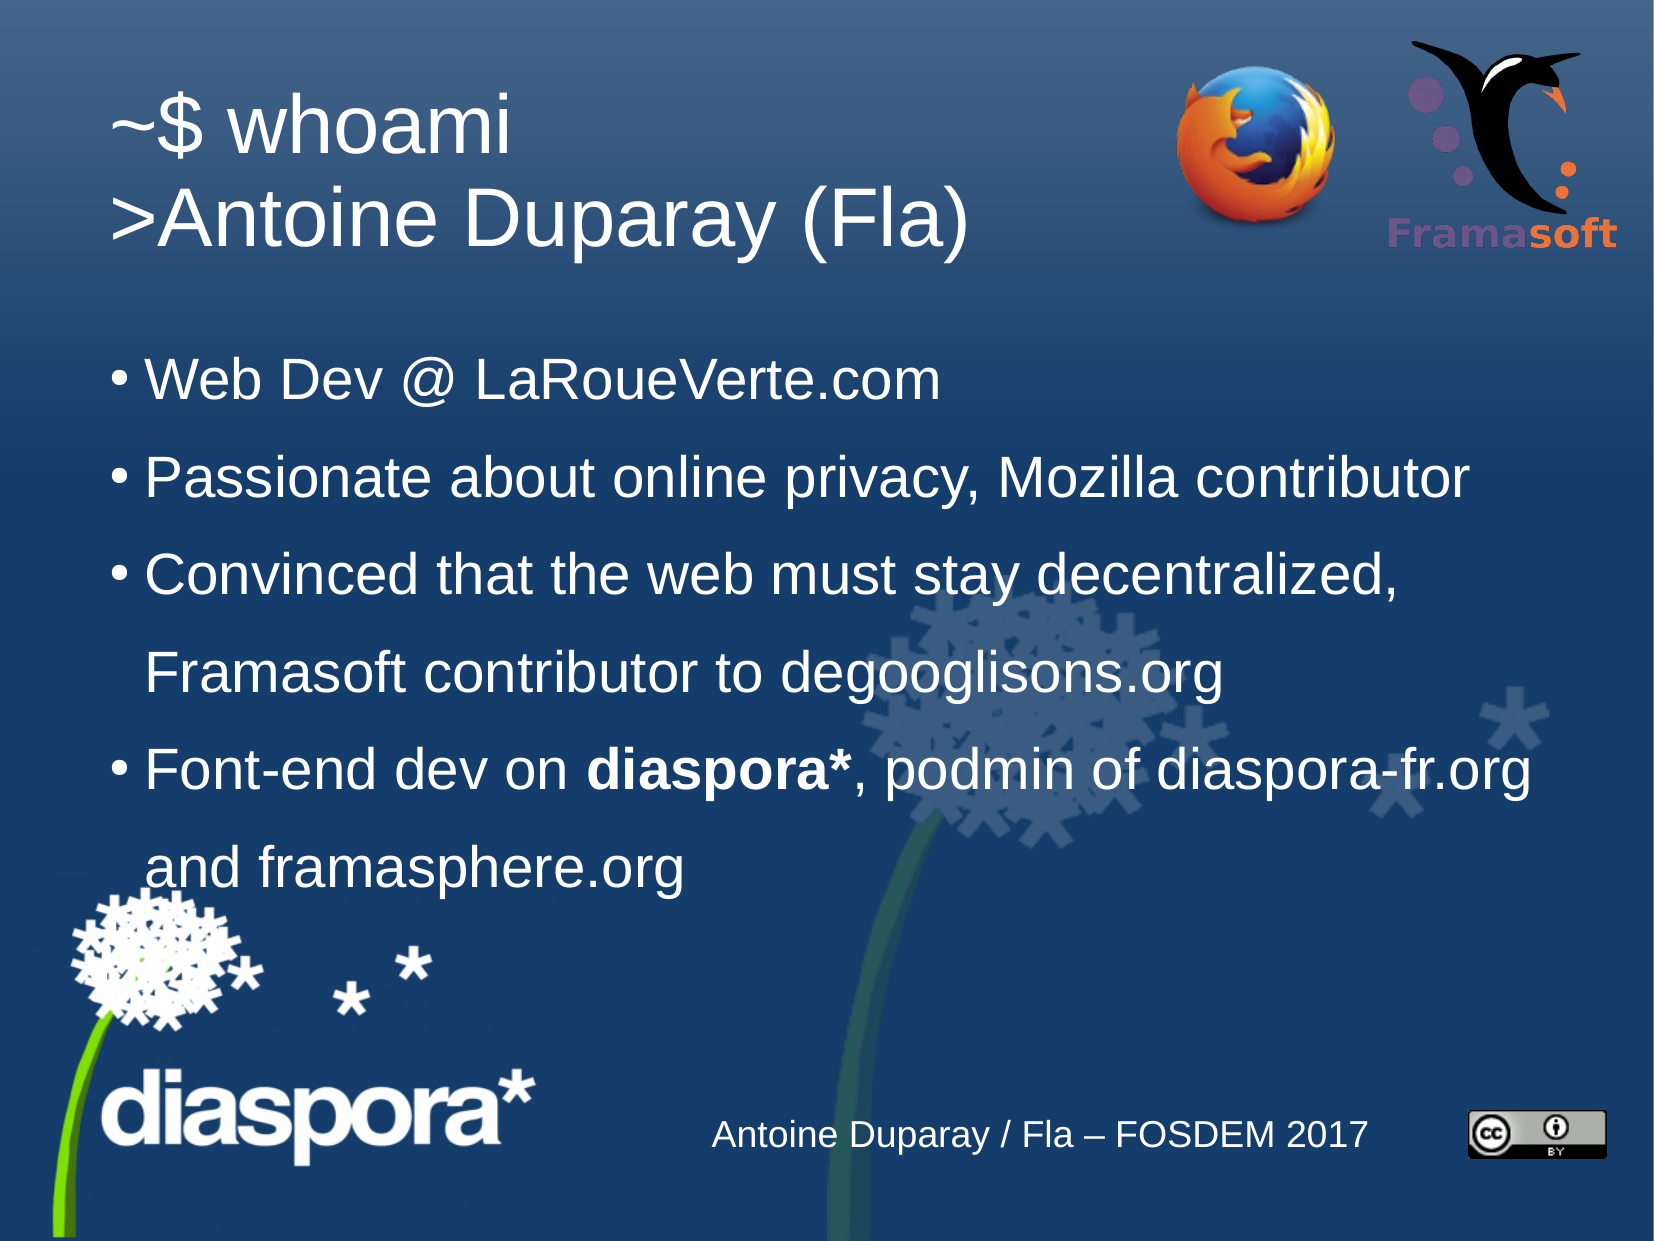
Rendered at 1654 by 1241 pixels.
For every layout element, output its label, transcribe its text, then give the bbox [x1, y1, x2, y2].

picture [0, 0, 1654, 1241]
text_box Web Dev @ LaRoueVerte.com Passionate about online privacy, Mozilla contributor Convinced that the web must stay decentralized, Framasoft contributor to degooglisons.org Font-end dev on diaspora*, podmin of diaspora-fr.org and framasphere.org [94, 307, 1571, 875]
text_box Antoine Duparay / Fla – FOSDEM 2017 [696, 1105, 1394, 1205]
text_box ~$ whoami >Antoine Duparay (Fla) [94, 70, 1477, 272]
